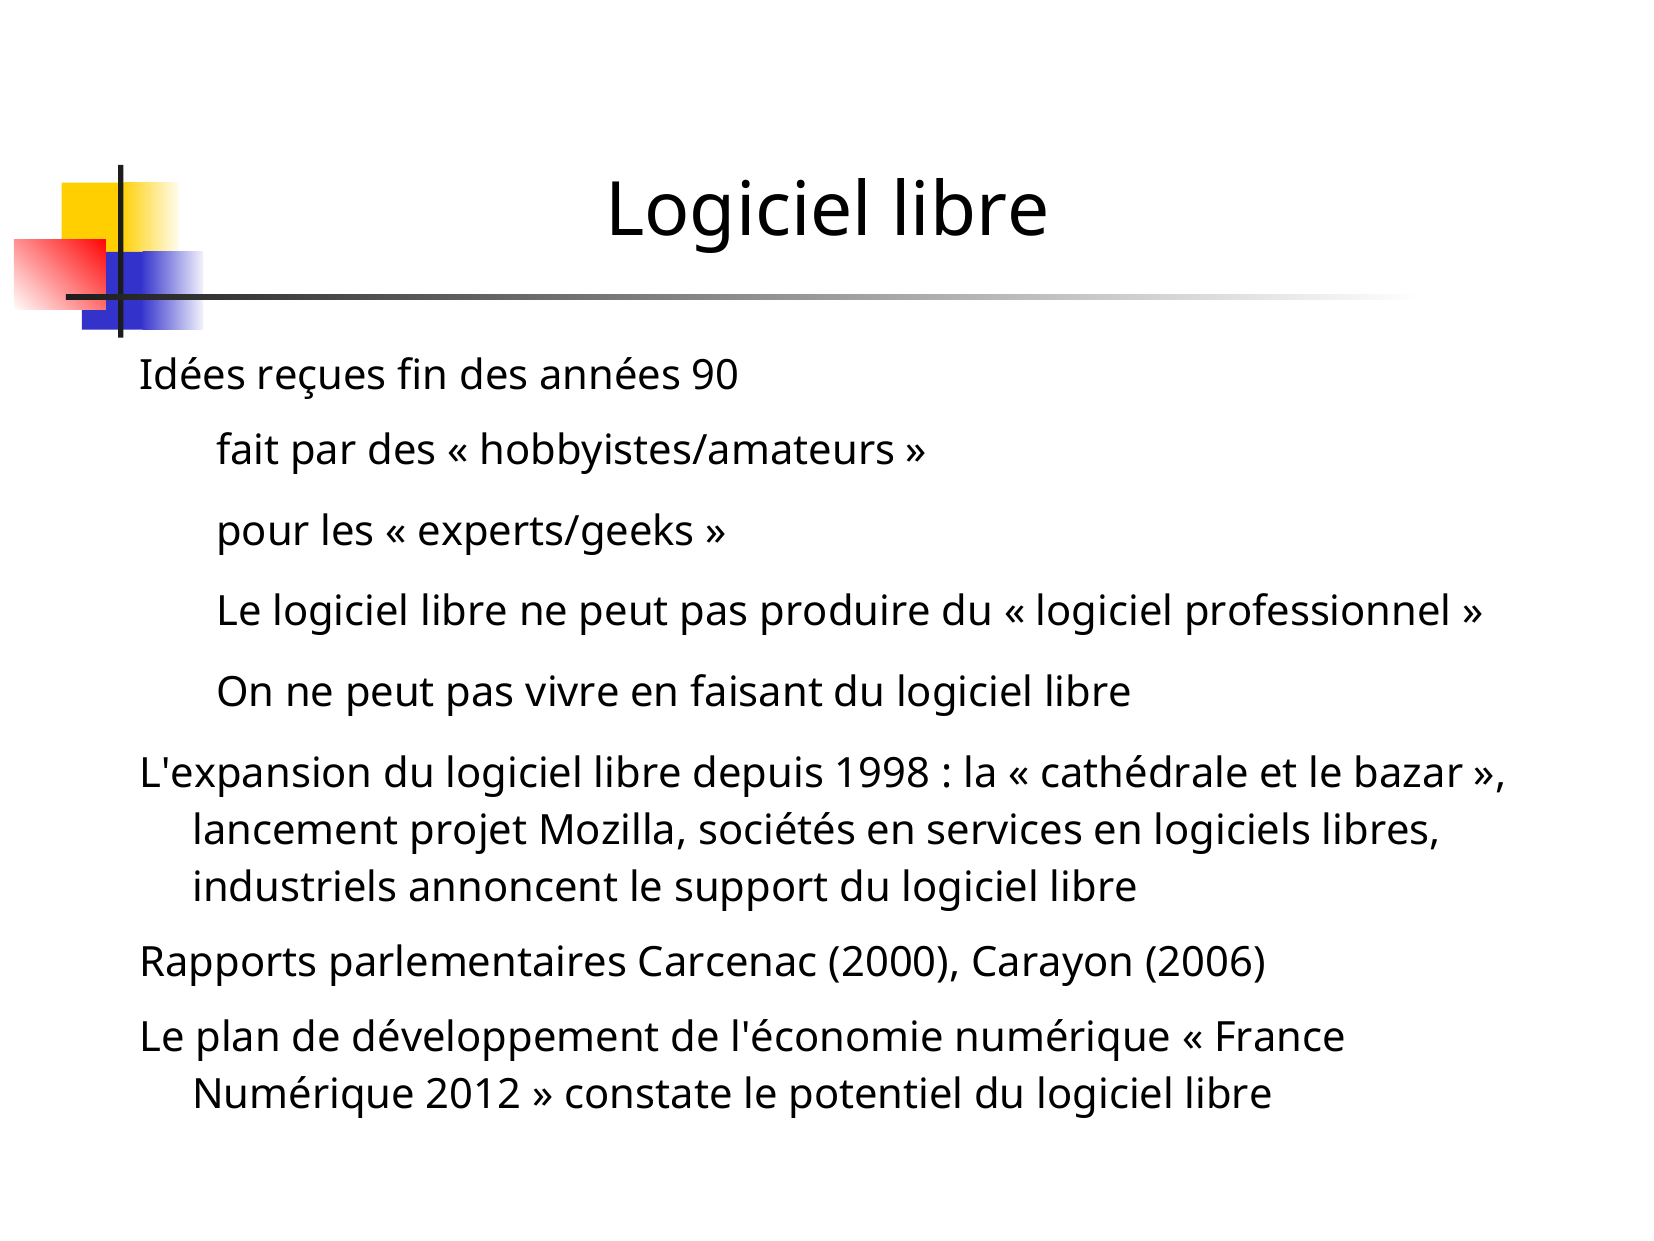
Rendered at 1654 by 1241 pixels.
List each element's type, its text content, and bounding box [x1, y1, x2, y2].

title Logiciel libre [121, 110, 1534, 303]
list Idées reçues fin des années 90 fait par des « hobbyistes/amateurs » pour les « experts/geeks » Le logiciel libre ne peut pas produire du « logiciel professionnel » On ne peut pas vivre en faisant du logiciel libre L'expansion du logiciel libre depuis 1998 : la « cathédrale et le bazar », lancement projet Mozilla, sociétés en services en logiciels libres, industriels annoncent le support du logiciel libre Rapports parlementaires Carcenac (2000), Carayon (2006) Le plan de développement de l'économie numérique « France Numérique 2012 » constate le potentiel du logiciel libre [121, 344, 1534, 1112]
